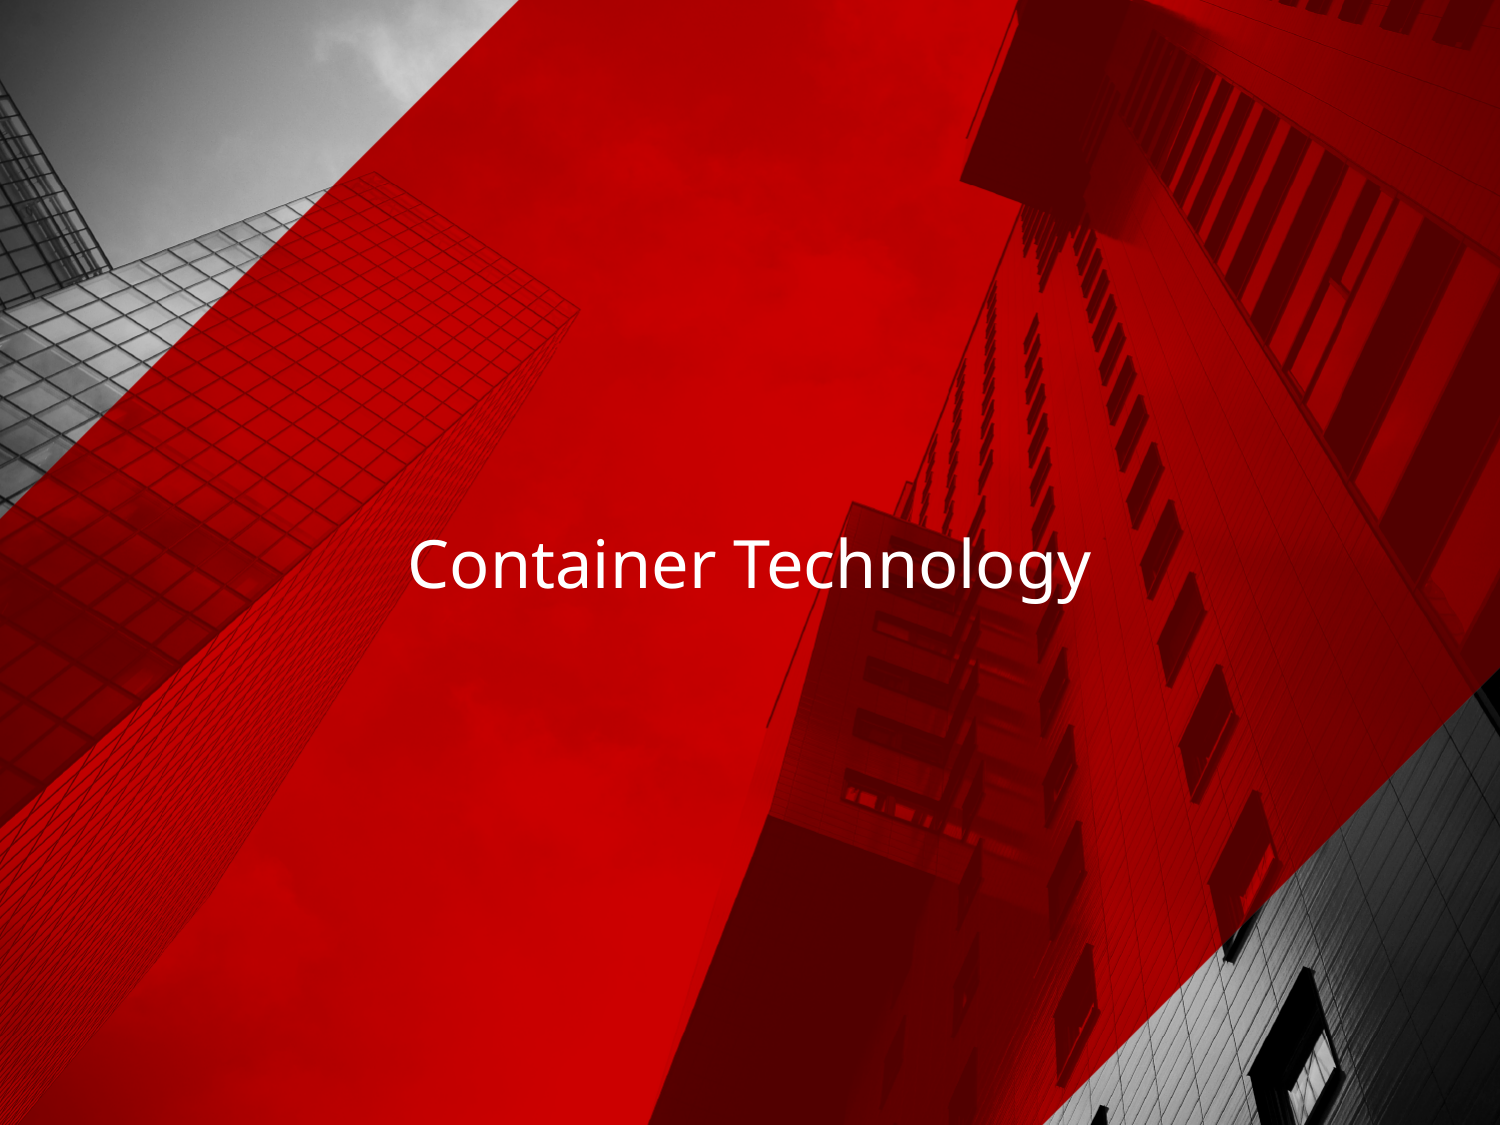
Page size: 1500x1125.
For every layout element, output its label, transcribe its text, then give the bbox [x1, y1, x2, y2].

picture [0, 0, 1500, 1125]
title Container Technology [255, 468, 1246, 657]
